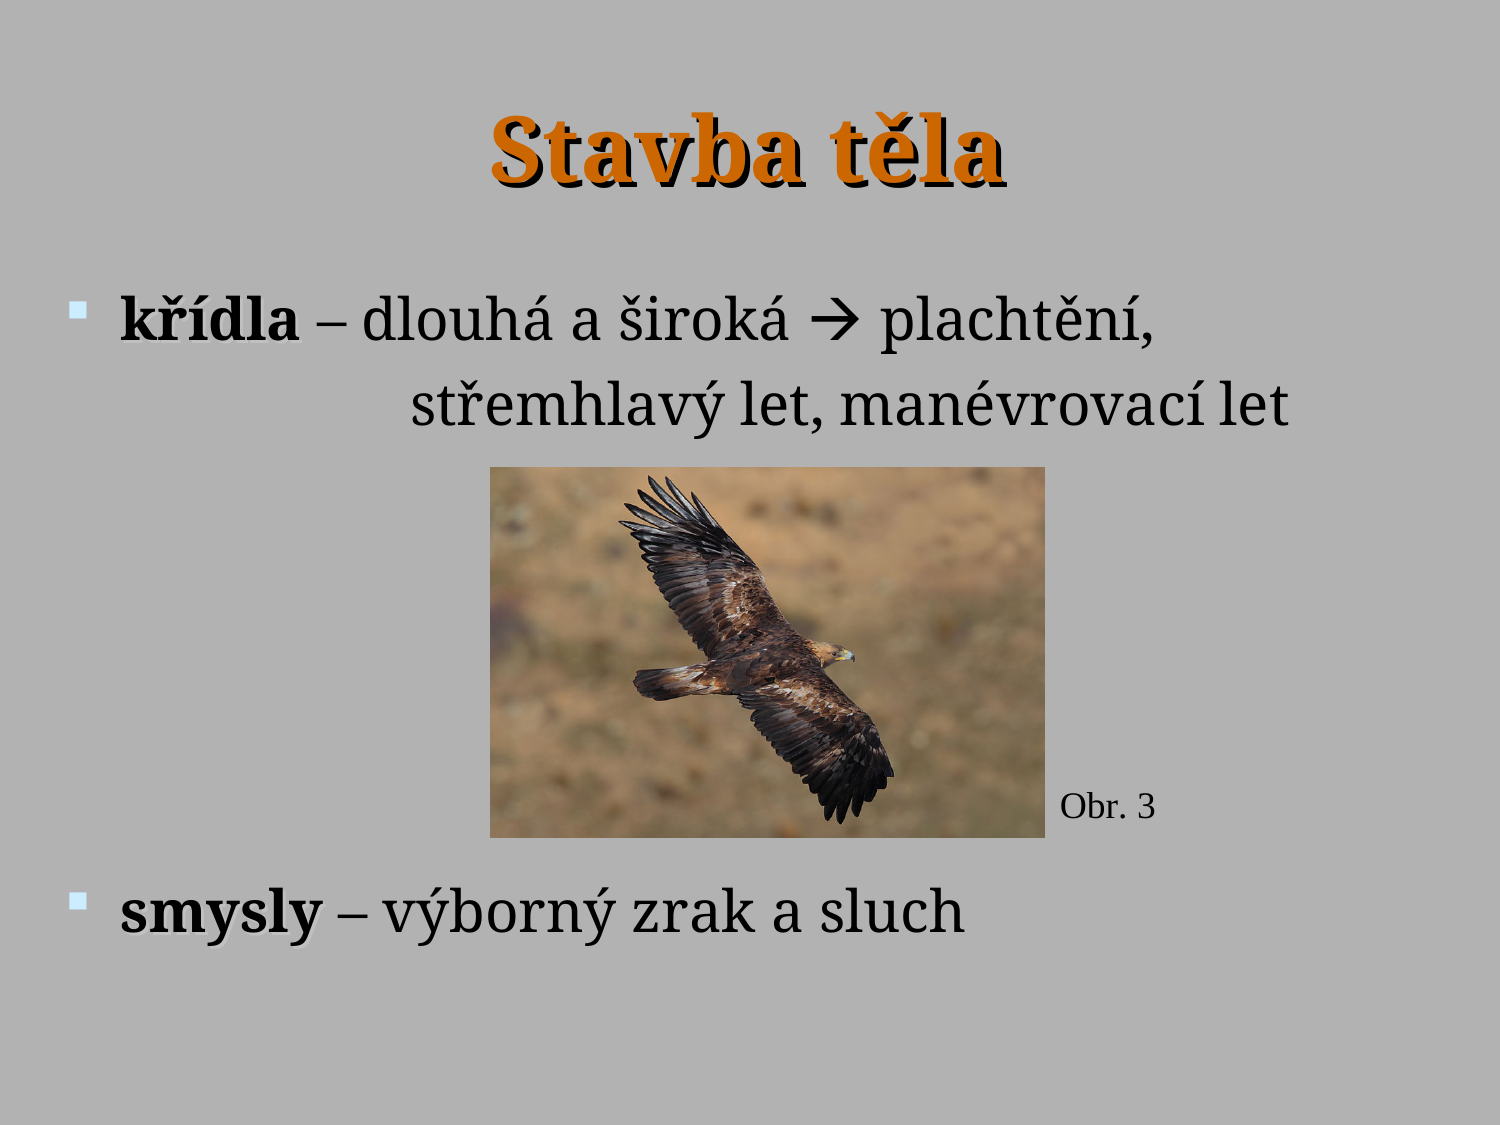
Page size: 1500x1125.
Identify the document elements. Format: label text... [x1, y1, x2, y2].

picture [490, 467, 1045, 838]
list křídla – dlouhá a široká  plachtění, střemhlavý let, manévrovací let smysly – výborný zrak a sluch [49, 275, 1451, 1083]
text_box Obr. 3 [1045, 773, 1211, 834]
title Stavba těla [49, 37, 1446, 255]
